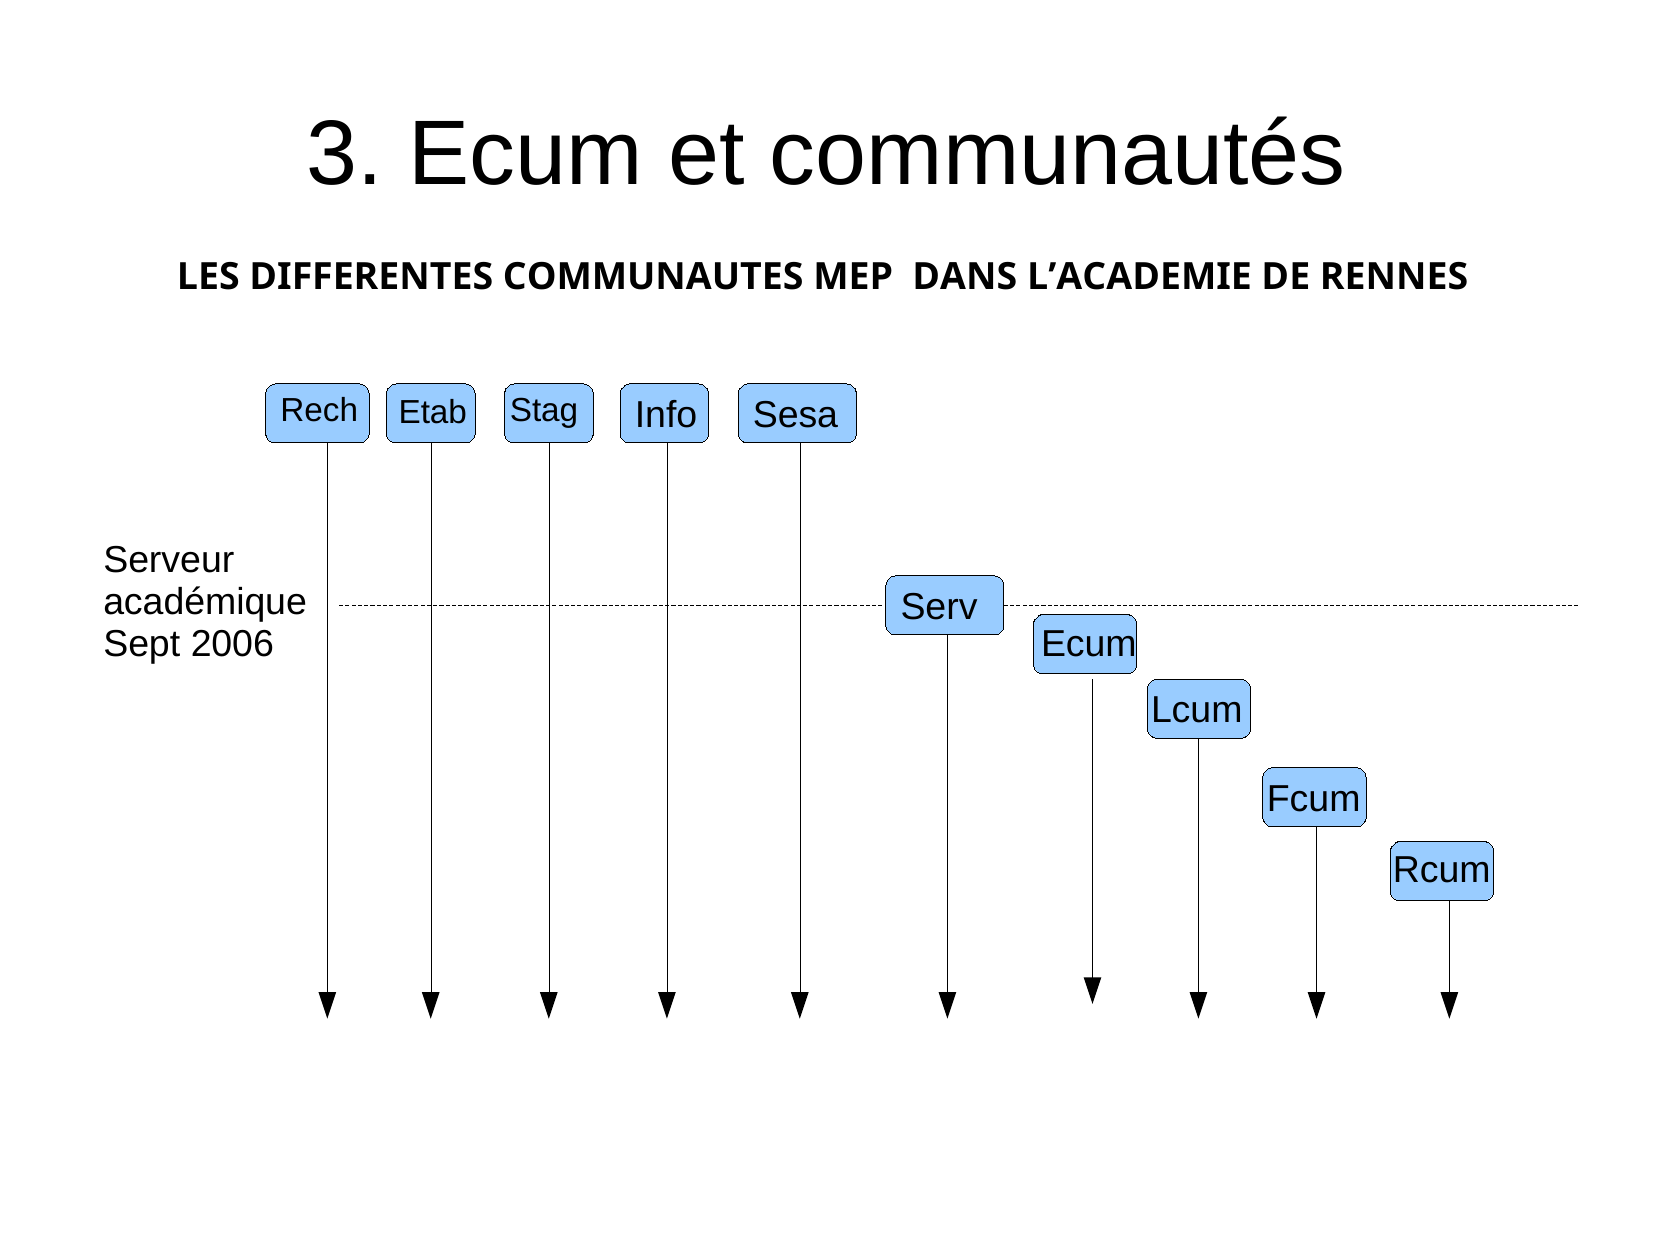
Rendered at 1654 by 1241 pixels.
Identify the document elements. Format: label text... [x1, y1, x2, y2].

text_box Sesa [738, 385, 854, 443]
text_box Ecum [1026, 614, 1152, 672]
text_box Fcum [1252, 769, 1376, 827]
text_box [505, 436, 593, 443]
text_box Etab [383, 385, 483, 438]
title 3. Ecum et communautés [82, 49, 1571, 257]
text_box Rcum [1378, 841, 1506, 899]
text_box Info [620, 385, 713, 443]
text_box Stag [495, 383, 594, 436]
text_box Serveur académique Sept 2006 [88, 531, 322, 673]
text_box LES DIFFERENTES COMMUNAUTES MEP DANS L’ACADEMIE DE RENNES [162, 242, 1536, 296]
text_box Lcum [1136, 681, 1258, 739]
text_box Serv [885, 577, 993, 635]
text_box [266, 436, 369, 443]
text_box [387, 438, 474, 443]
text_box Rech [265, 383, 374, 436]
text_box [890, 575, 1004, 635]
